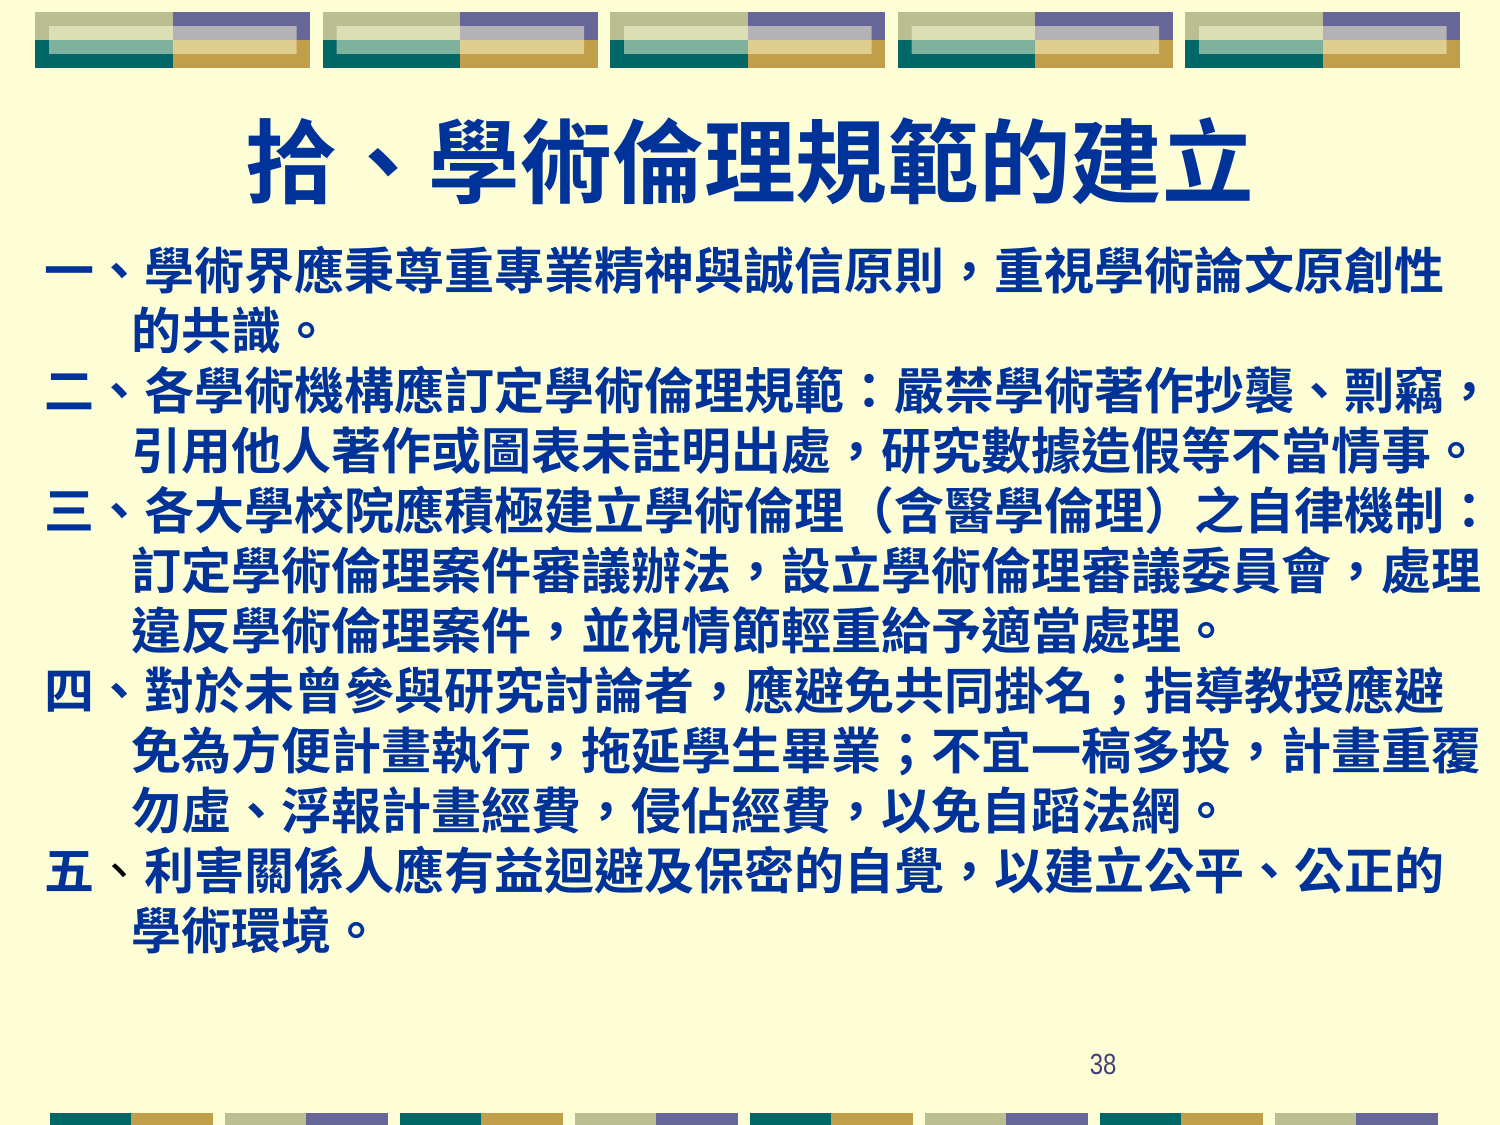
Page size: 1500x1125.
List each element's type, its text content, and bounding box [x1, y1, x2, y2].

text_box 一、學術界應秉尊重專業精神與誠信原則，重視學術論文原創性的共識。 二、各學術機構應訂定學術倫理規範：嚴禁學術著作抄襲、剽竊，引用他人著作或圖表未註明出處，研究數據造假等不當情事。 三、各大學校院應積極建立學術倫理（含醫學倫理）之自律機制：訂定學術倫理案件審議辦法，設立學術倫理審議委員會，處理違反學術倫理案件，並視情節輕重給予適當處理。 四、對於未曾參與研究討論者，應避免共同掛名；指導教授應避免為方便計畫執行，拖延學生畢業；不宜一稿多投，計畫重覆；勿虛、浮報計畫經費，侵佔經費，以免自蹈法網。 五、利害關係人應有益迴避及保密的自覺，以建立公平、公正的學術環境。 [29, 232, 1500, 967]
text_box [1074, 1012, 1388, 1088]
text_box 拾、學術倫理規範的建立 [113, 97, 1388, 220]
